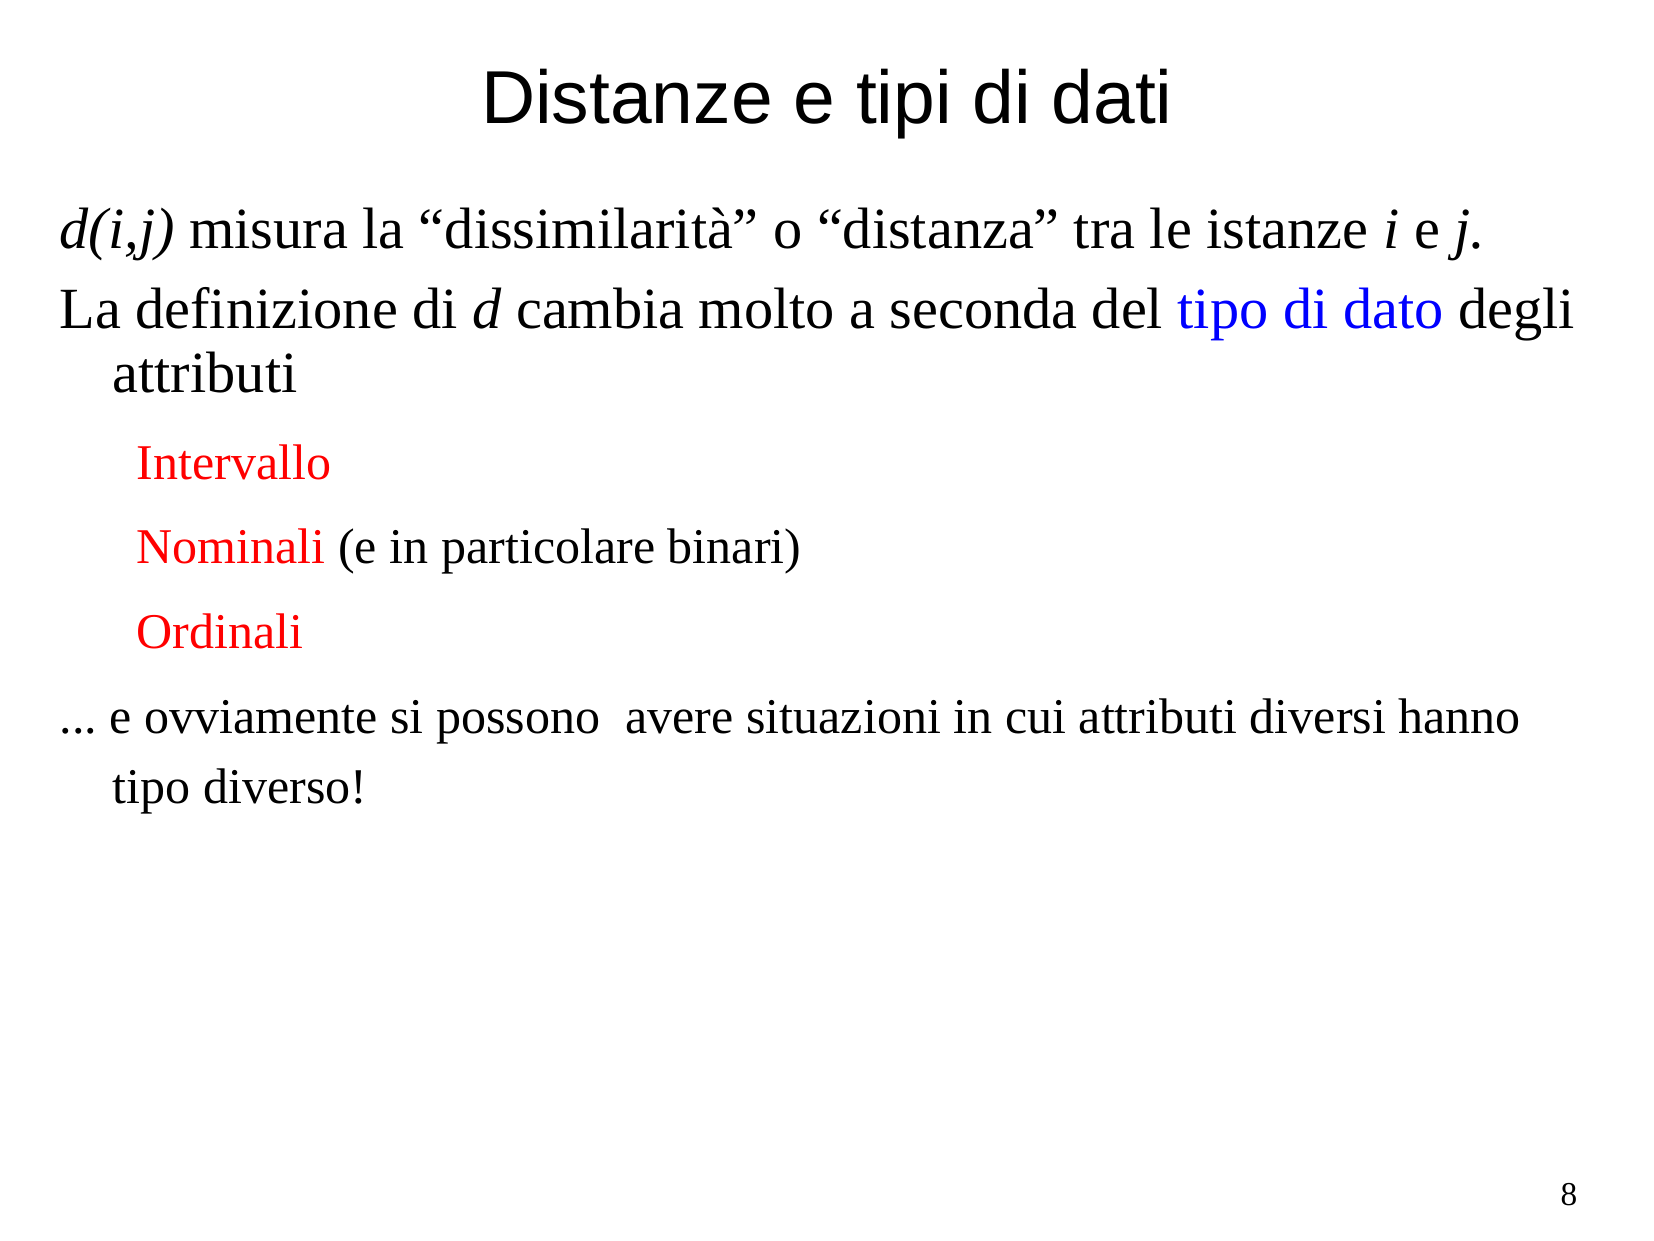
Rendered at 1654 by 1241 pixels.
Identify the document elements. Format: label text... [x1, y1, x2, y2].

list d(i,j) misura la “dissimilarità” o “distanza” tra le istanze i e j. La definizione di d cambia molto a seconda del tipo di dato degli attributi Intervallo Nominali (e in particolare binari) Ordinali ... e ovviamente si possono avere situazioni in cui attributi diversi hanno tipo diverso! [42, 196, 1612, 1187]
title Distanze e tipi di dati [37, 30, 1617, 166]
